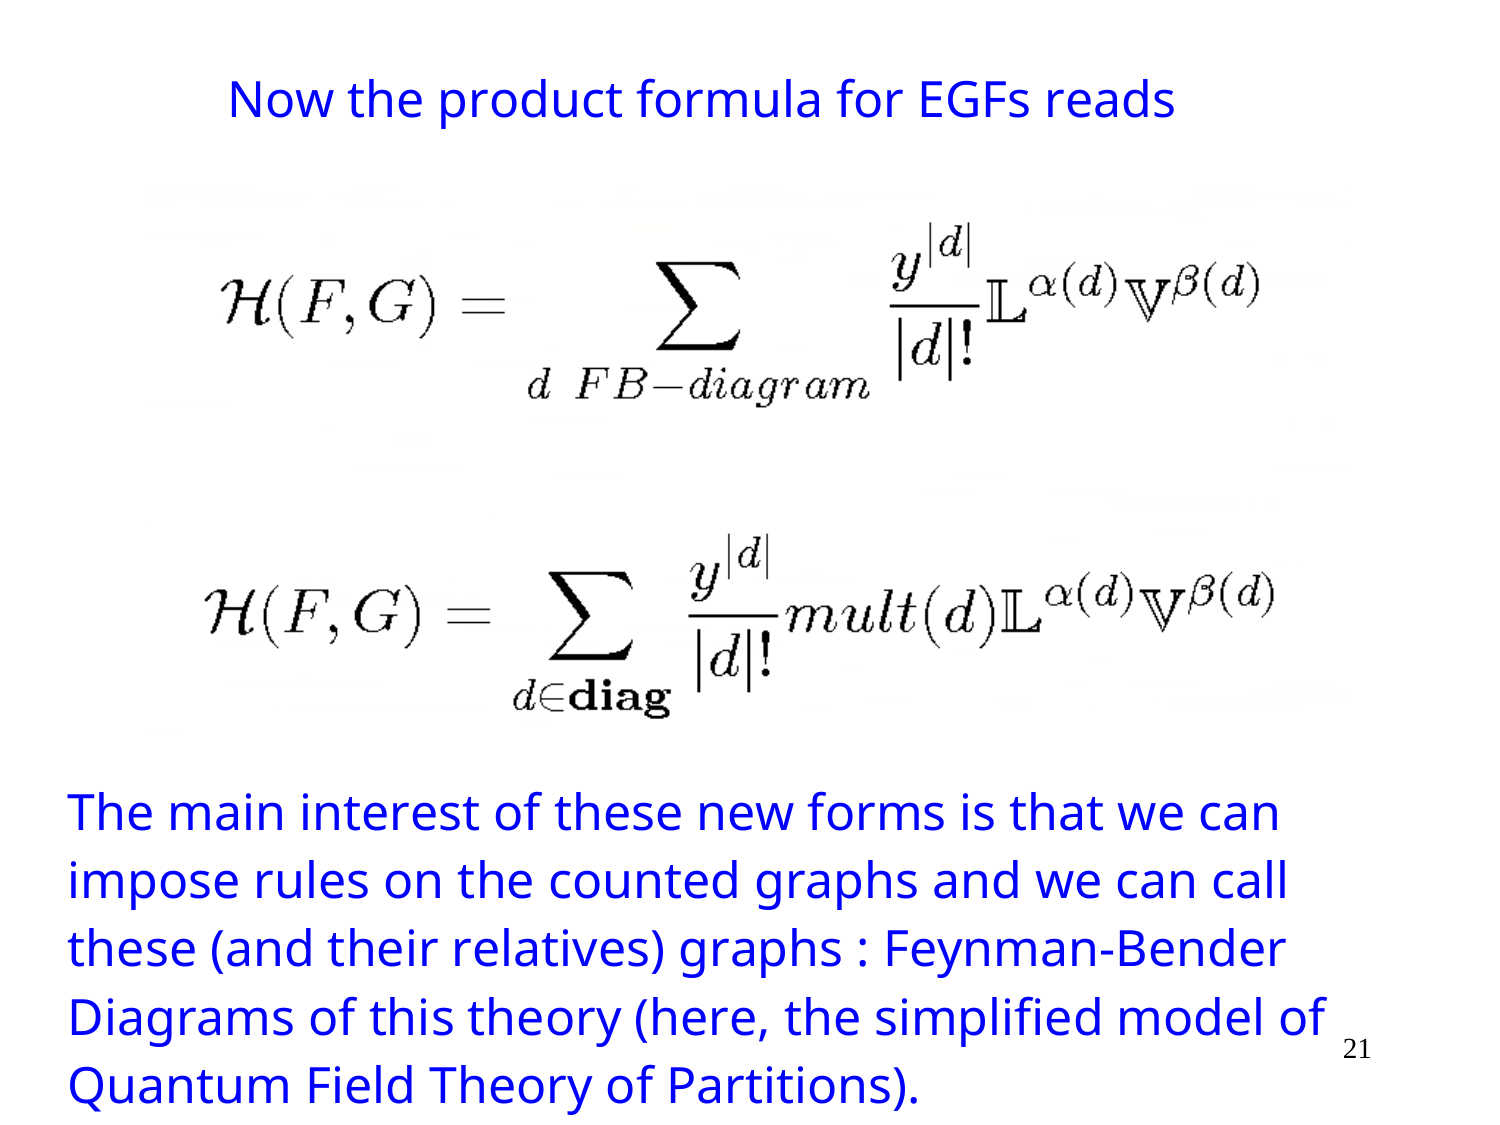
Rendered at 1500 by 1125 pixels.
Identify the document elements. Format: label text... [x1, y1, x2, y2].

text_box Now the product formula for EGFs reads [212, 56, 1192, 140]
picture [145, 187, 1350, 750]
text_box The main interest of these new forms is that we can impose rules on the counted graphs and we can call these (and their relatives) graphs : Feynman-Bender Diagrams of this theory (here, the simplified model of Quantum Field Theory of Partitions). [53, 769, 1355, 1125]
